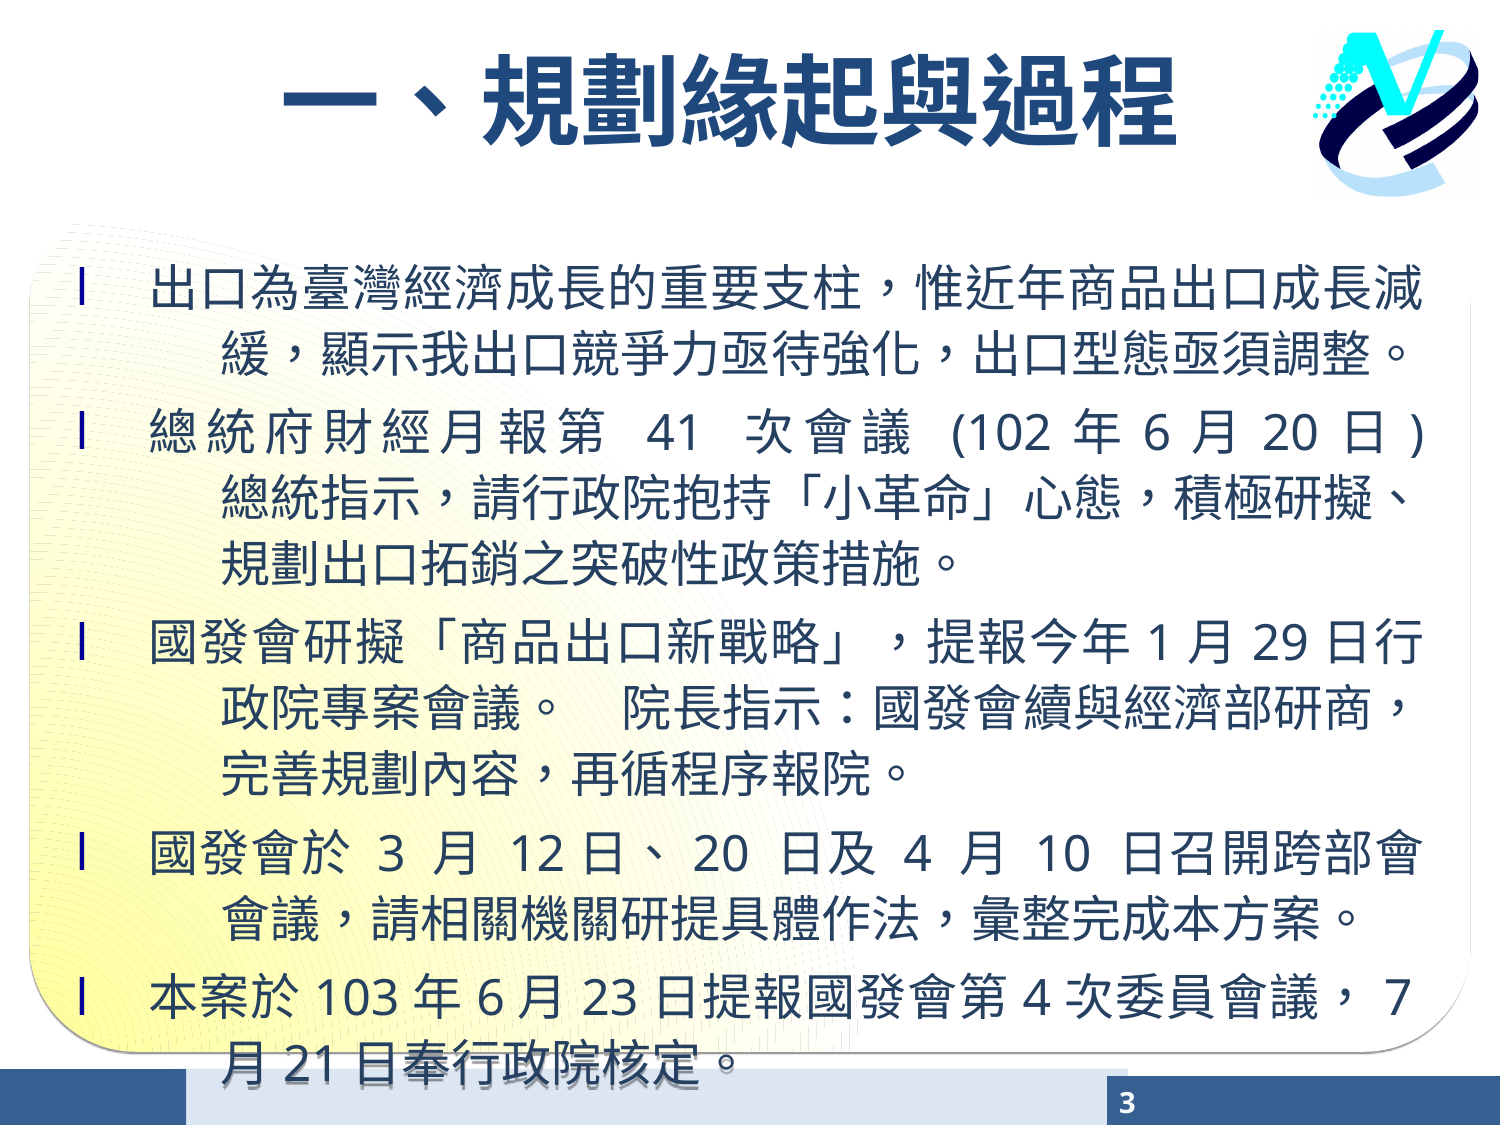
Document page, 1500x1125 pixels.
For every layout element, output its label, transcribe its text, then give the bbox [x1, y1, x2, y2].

text_box 出口為臺灣經濟成長的重要支柱，惟近年商品出口成長減緩，顯示我出口競爭力亟待強化，出口型態亟須調整。 總統府財經月報第 41 次會議 (102年6月20日) 總統指示，請行政院抱持「小革命」心態，積極研擬、規劃出口拓銷之突破性政策措施。 國發會研擬「商品出口新戰略」，提報今年1月29日行政院專案會議。 院長指示：國發會續與經濟部研商，完善規劃內容，再循程序報院。 國發會於 3 月 12日、20 日及 4 月 10 日召開跨部會會議，請相關機關研提具體作法，彙整完成本方案。 本案於103年6月23日提報國發會第4次委員會議，7月21日奉行政院核定。 [29, 201, 1471, 1052]
title 一、規劃緣起與過程 [2, 0, 1459, 197]
